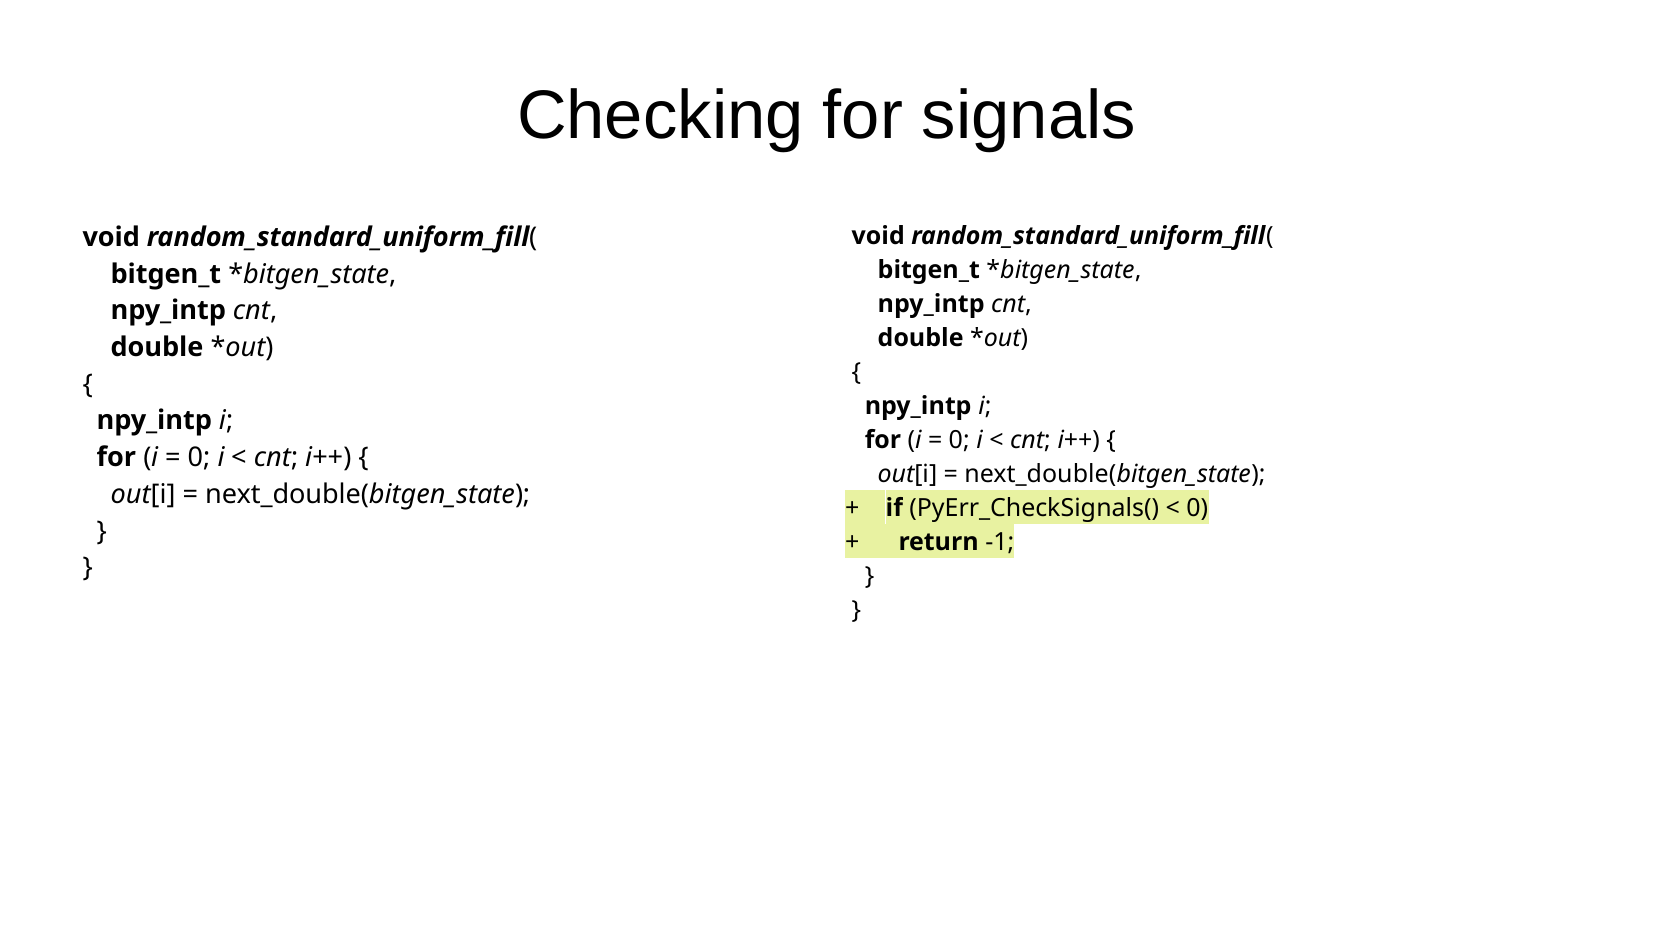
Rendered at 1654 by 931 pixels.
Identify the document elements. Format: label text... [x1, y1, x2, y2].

list void random_standard_uniform_fill( bitgen_t *bitgen_state, npy_intp cnt, double *out) { npy_intp i; for (i = 0; i < cnt; i++) { out[i] = next_double(bitgen_state); + if (PyErr_CheckSignals() < 0) + return -1; } } [845, 217, 1572, 758]
list void random_standard_uniform_fill( bitgen_t *bitgen_state, npy_intp cnt, double *out) { npy_intp i; for (i = 0; i < cnt; i++) { out[i] = next_double(bitgen_state); } } [82, 217, 809, 758]
title Checking for signals [82, 37, 1571, 193]
